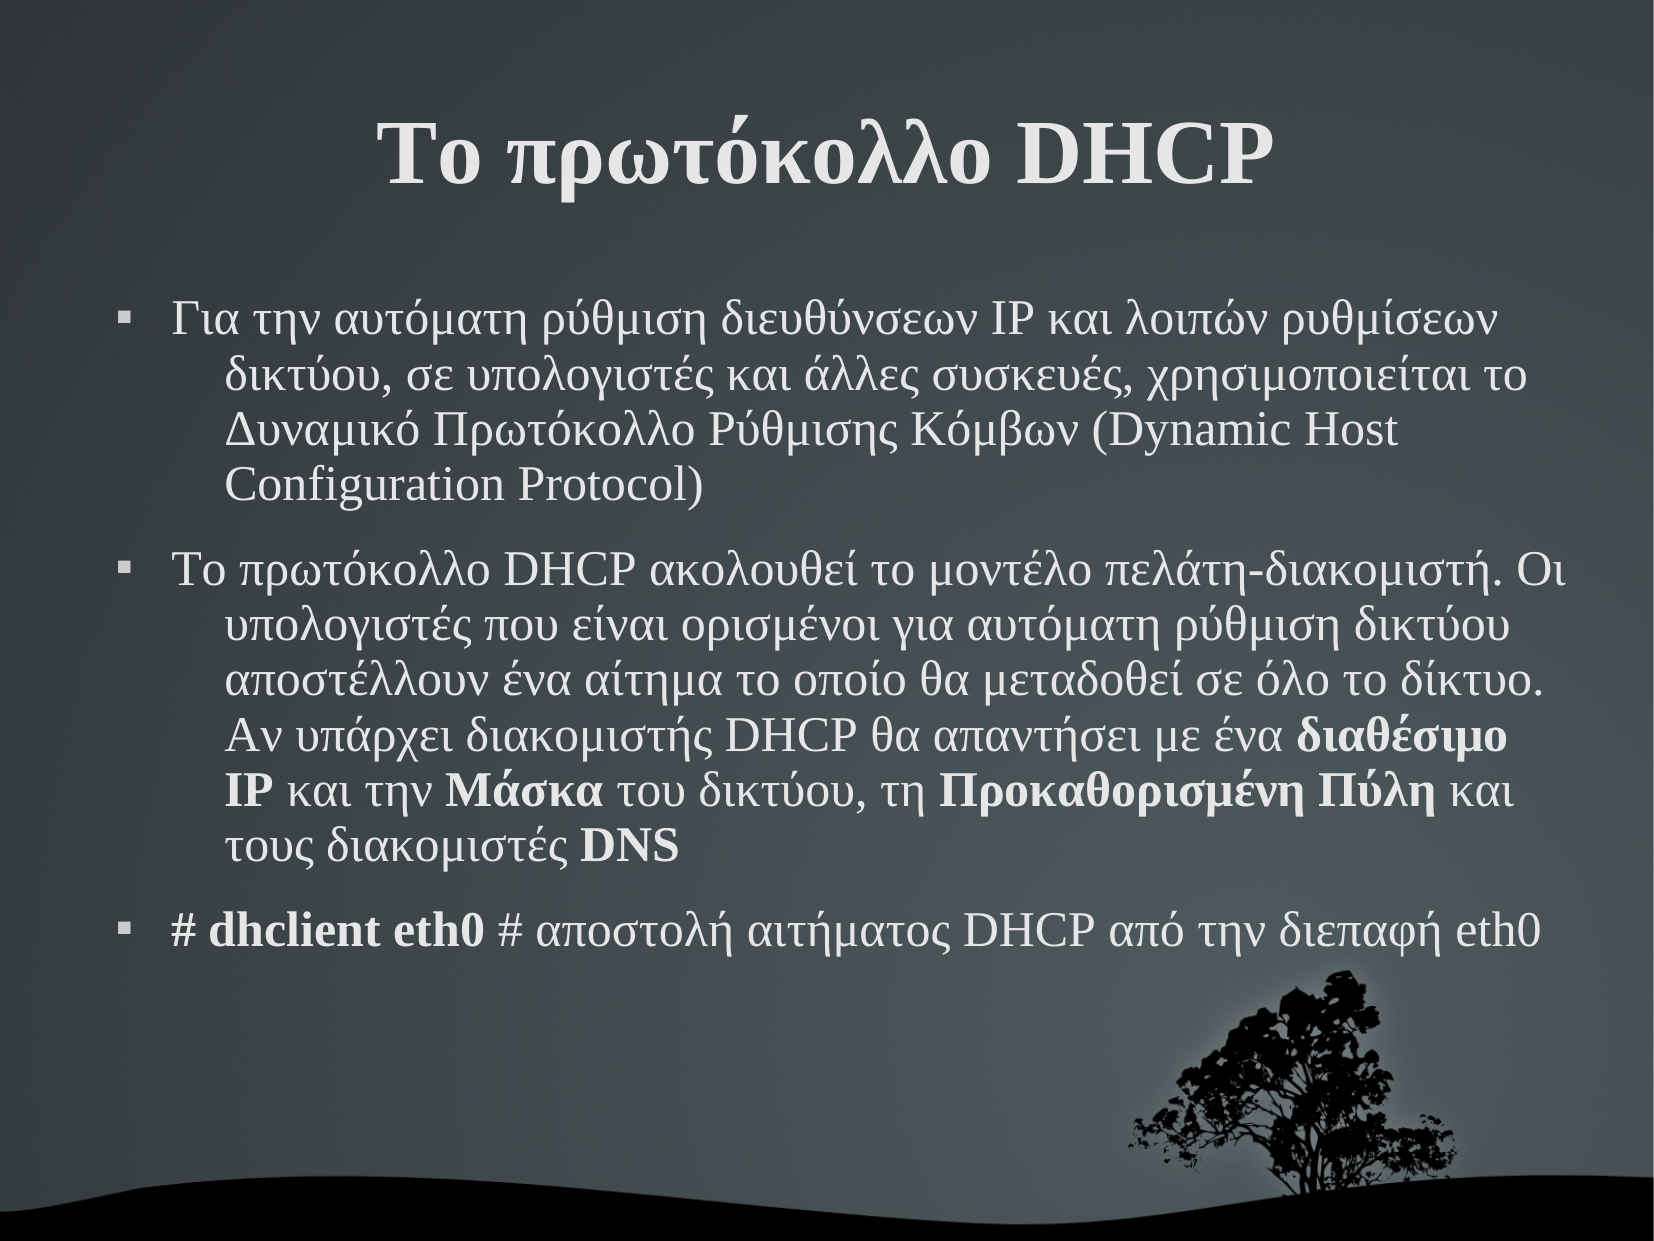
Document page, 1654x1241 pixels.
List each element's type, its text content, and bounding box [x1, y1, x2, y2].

title Το πρωτόκολλο DHCP [82, 49, 1571, 257]
list Για την αυτόματη ρύθμιση διευθύνσεων IP και λοιπών ρυθμίσεων δικτύου, σε υπολογιστές και άλλες συσκευές, χρησιμοποιείται το Δυναμικό Πρωτόκολλο Ρύθμισης Κόμβων (Dynamic Host Configuration Protocol) Το πρωτόκολλο DHCP ακολουθεί το μοντέλο πελάτη-διακομιστή. Οι υπολογιστές που είναι ορισμένοι για αυτόματη ρύθμιση δικτύου αποστέλλουν ένα αίτημα το οποίο θα μεταδοθεί σε όλο το δίκτυο. Αν υπάρχει διακομιστής DHCP θα απαντήσει με ένα διαθέσιμο IP και την Μάσκα του δικτύου, τη Προκαθορισμένη Πύλη και τους διακομιστές DNS # dhclient eth0 # αποστολή αιτήματος DHCP από την διεπαφή eth0 [82, 290, 1571, 1109]
picture [0, 0, 1654, 1241]
